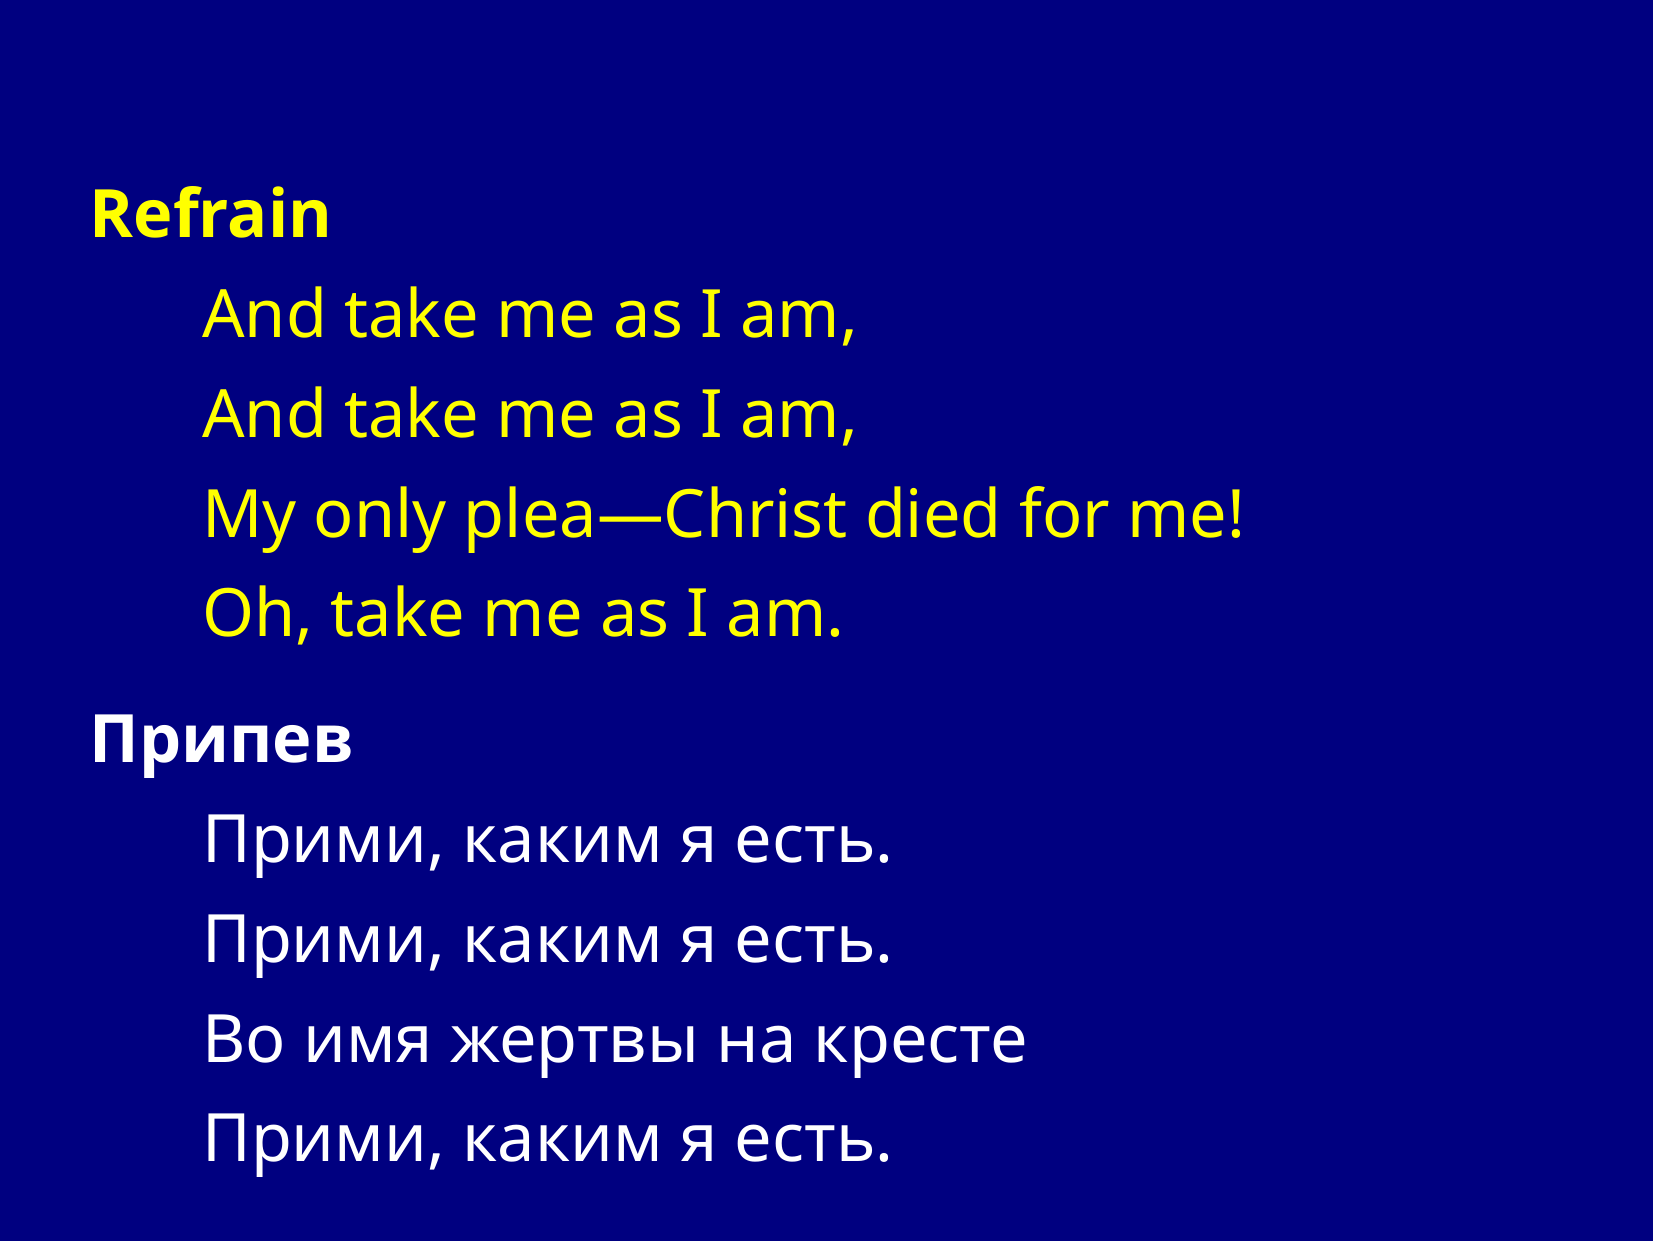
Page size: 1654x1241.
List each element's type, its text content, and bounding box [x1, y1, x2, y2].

text_box Припев Прими, каким я есть. Прими, каким я есть. Во имя жертвы на кресте Прими, каким я есть. [75, 675, 1576, 1163]
text_box Refrain And take me as I am, And take me as I am, My only plea—Christ died for me! Oh, take me as I am. [75, 150, 1576, 638]
